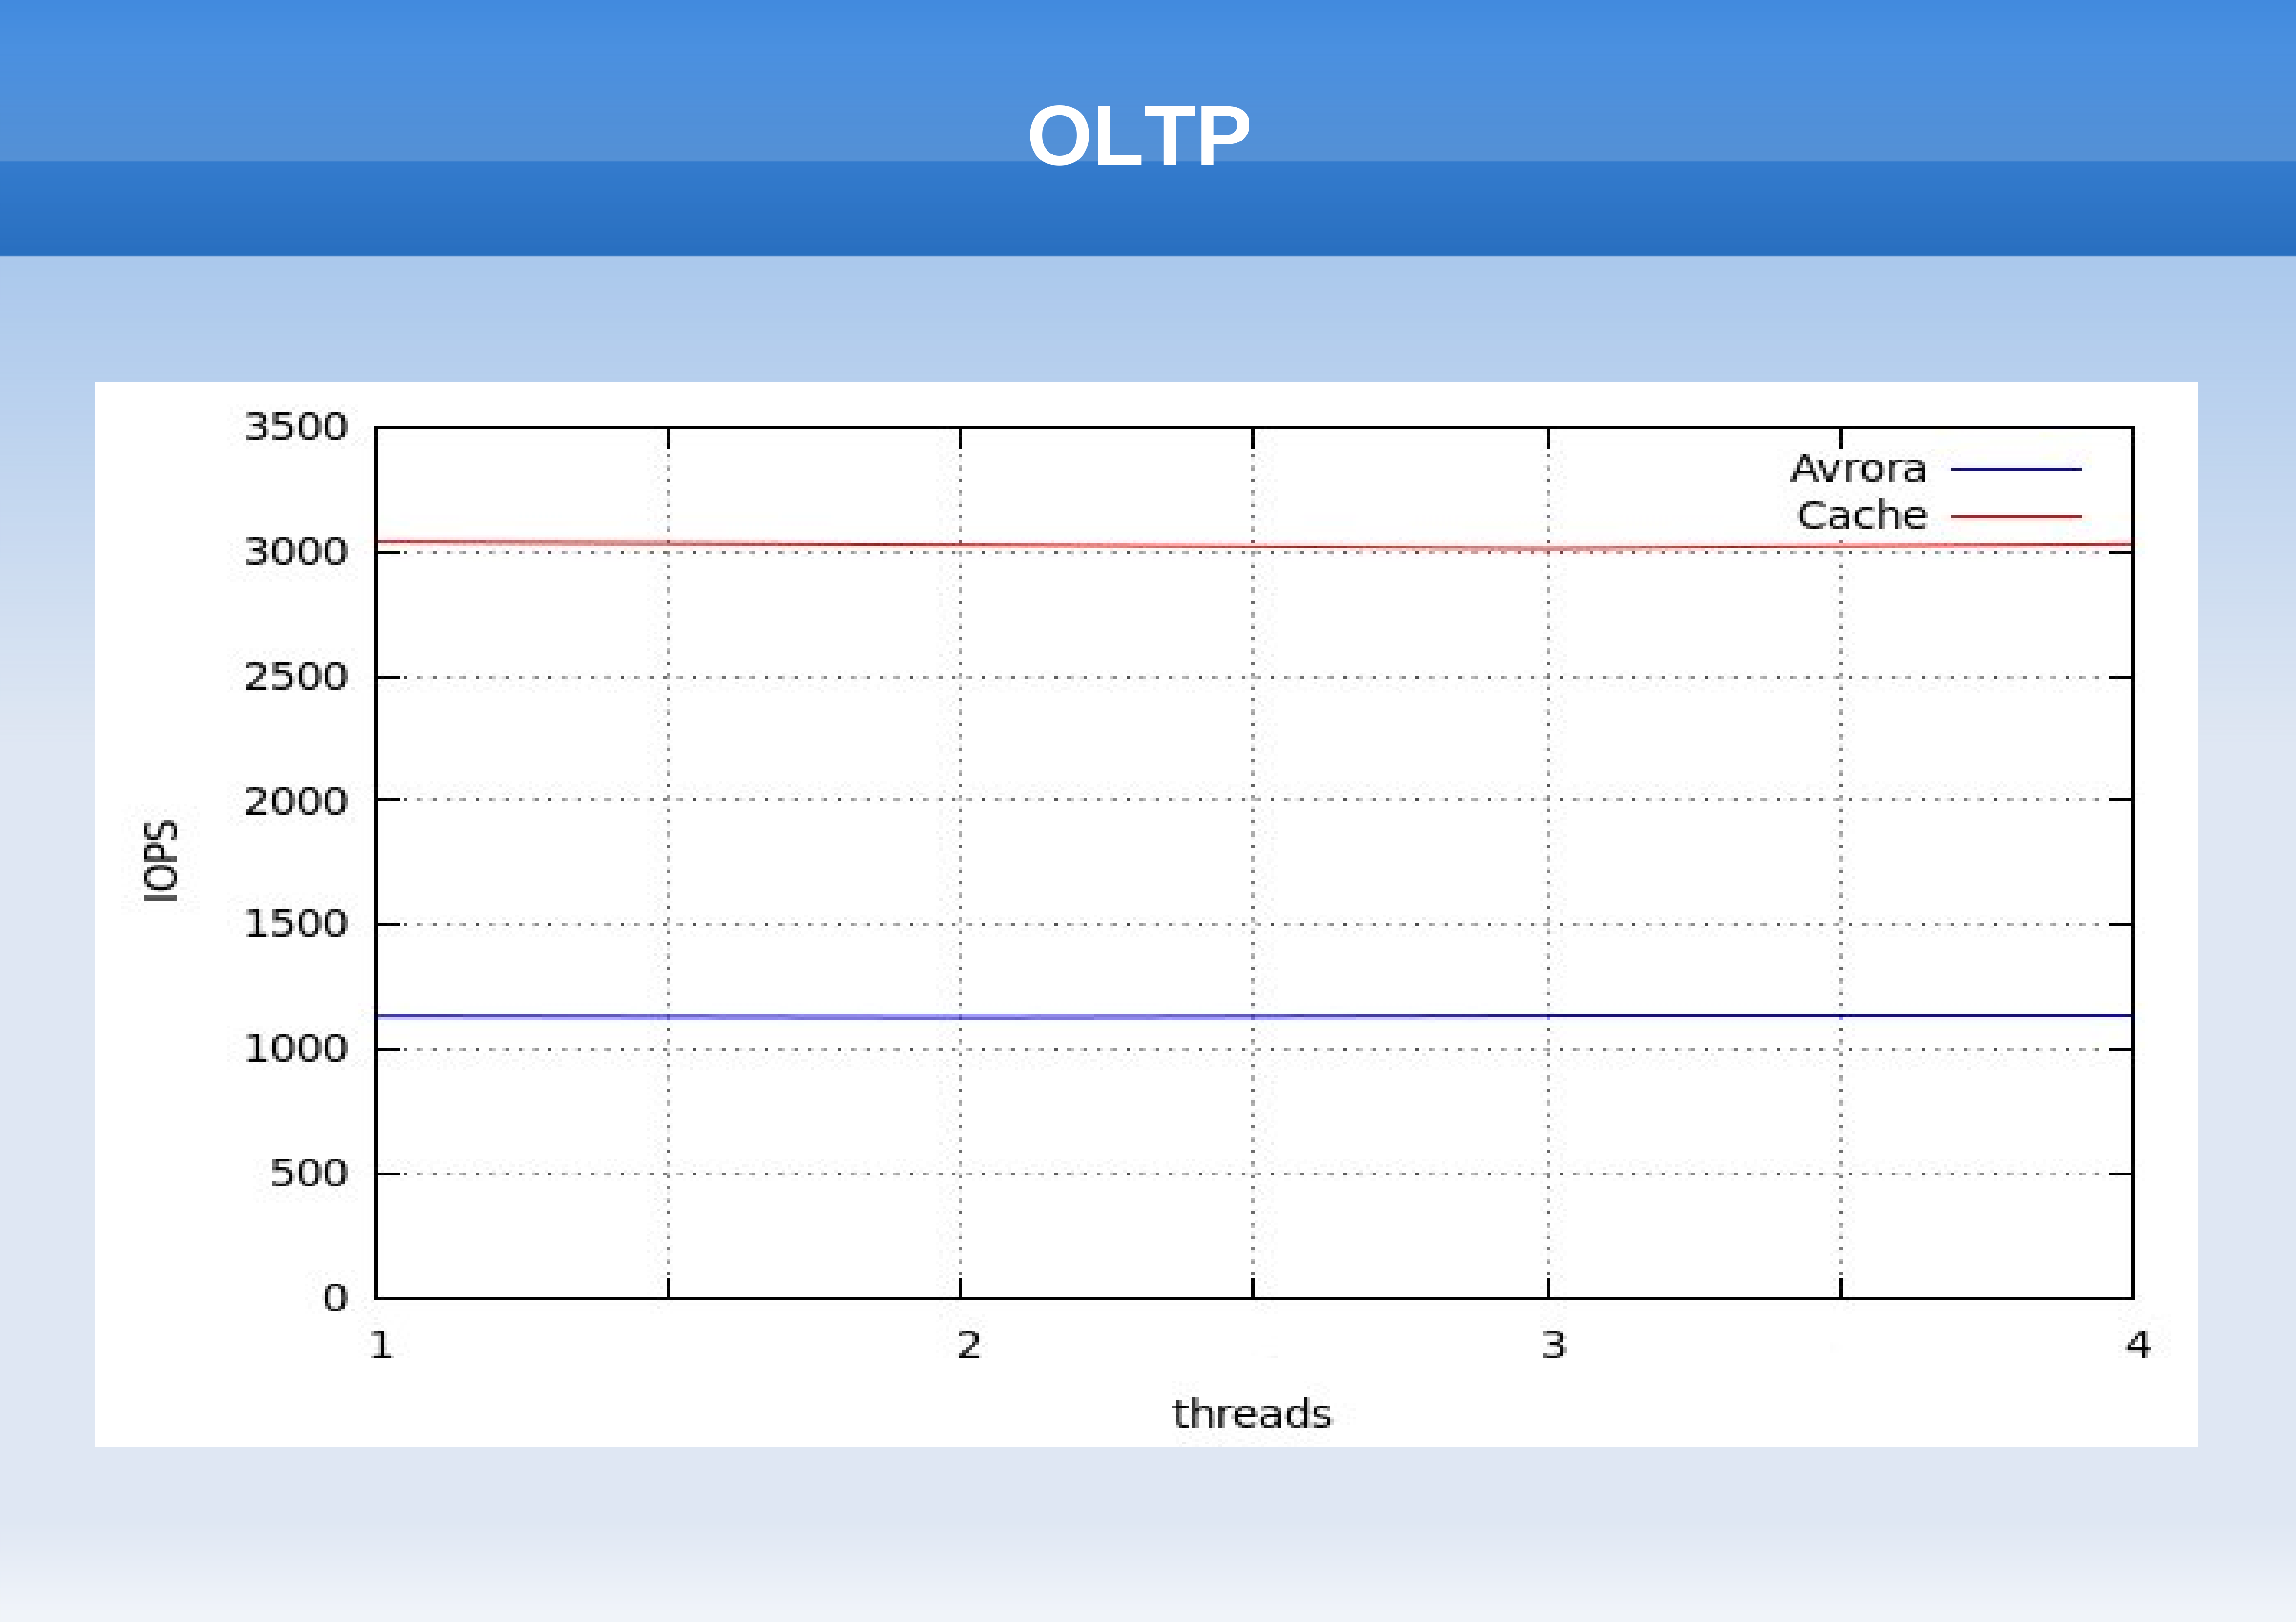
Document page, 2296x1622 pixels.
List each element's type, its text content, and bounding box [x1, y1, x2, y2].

title OLTP [106, 3, 2173, 268]
chart [115, 1447, 2181, 1450]
picture [0, 0, 2296, 1622]
chart [115, 379, 2181, 382]
